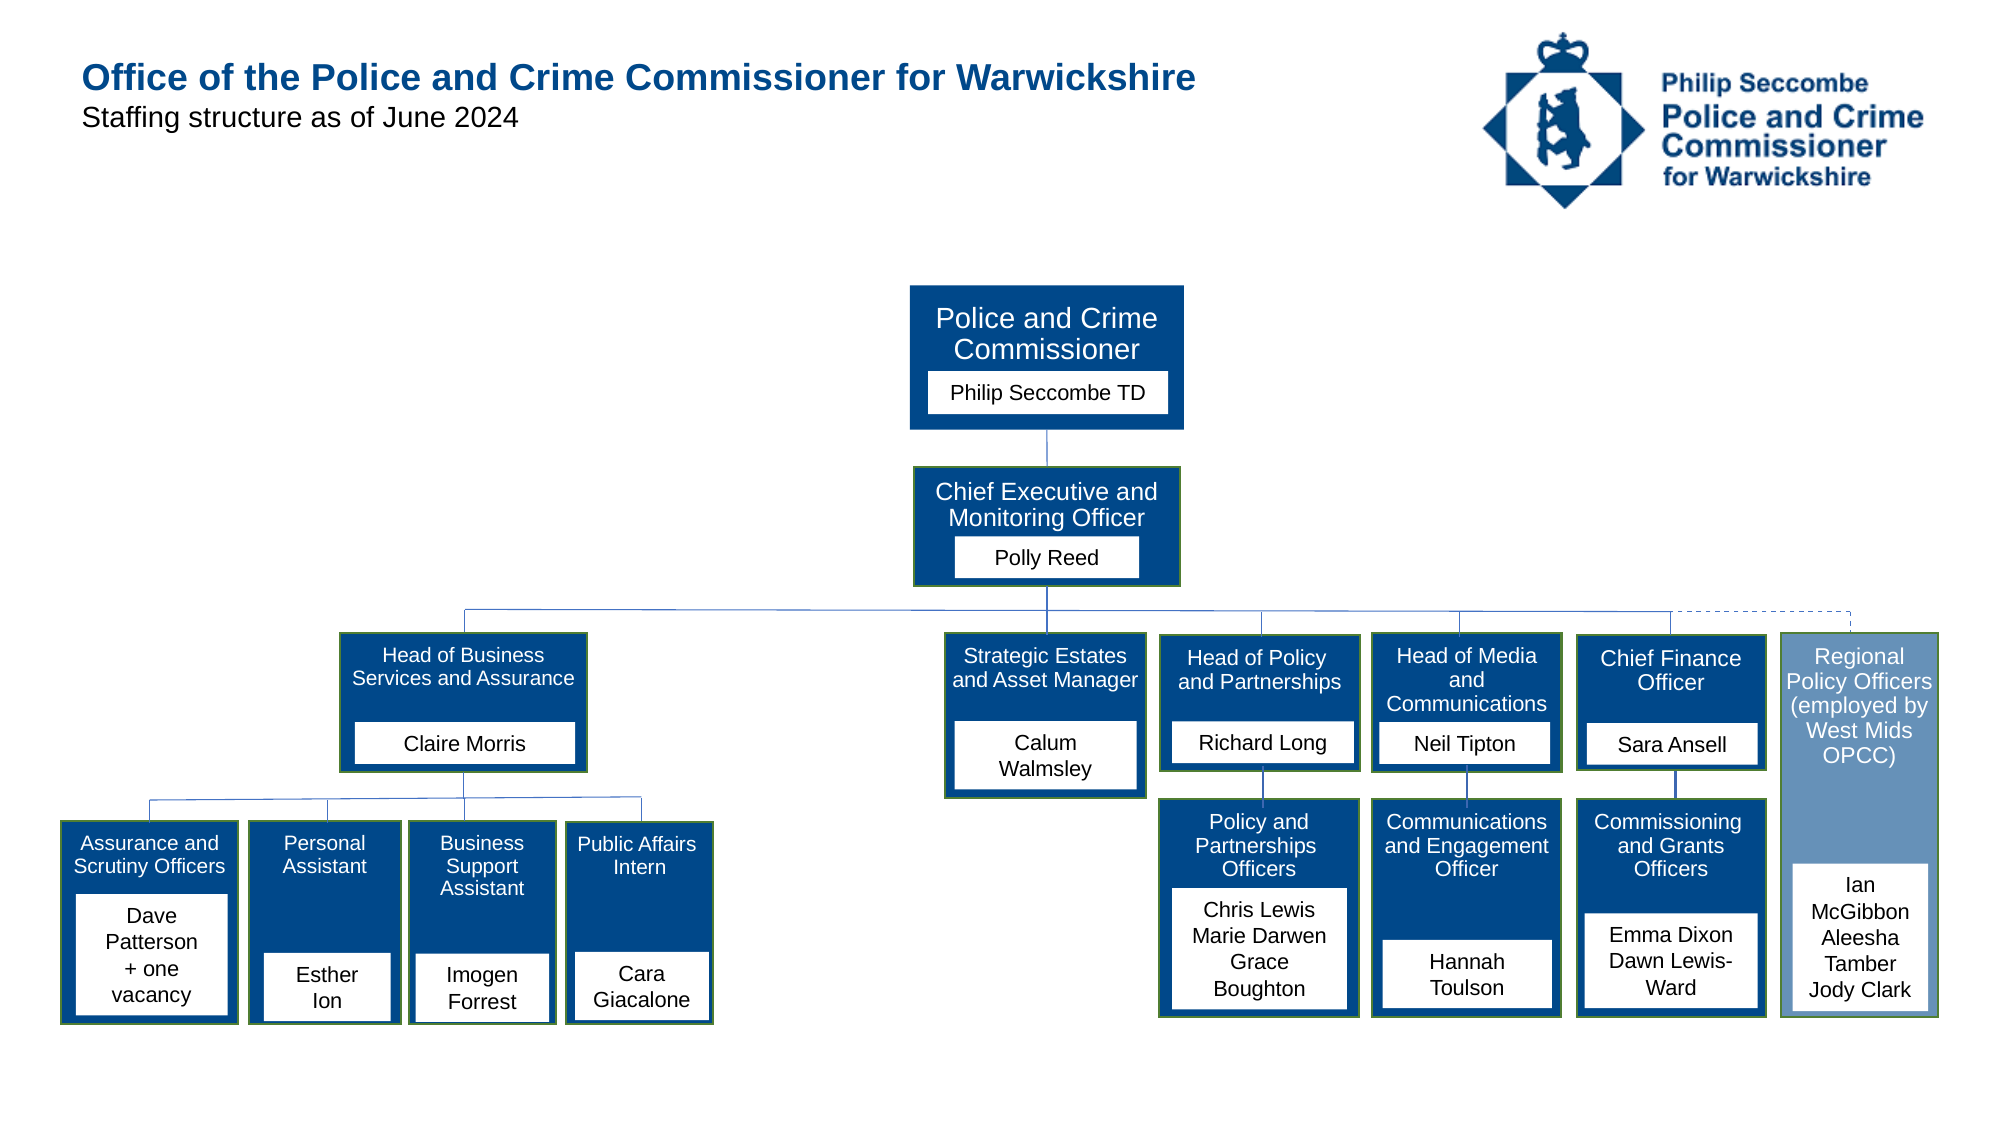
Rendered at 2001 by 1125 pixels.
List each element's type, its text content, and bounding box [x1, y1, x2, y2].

text_box Chief Finance Officer [1576, 634, 1766, 771]
text_box Personal Assistant [248, 821, 402, 1025]
text_box Office of the Police and Crime Commissioner for Warwickshire Staffing structure as of June 2024 [66, 45, 1444, 142]
text_box Polly Reed [954, 536, 1140, 579]
text_box Communications and Engagement Officer [1372, 798, 1562, 1018]
text_box Head of Business Services and Assurance [339, 633, 588, 773]
text_box Head of Media and Communications [1372, 633, 1562, 773]
text_box Regional Policy Officers (employed by West Mids OPCC) [1780, 633, 1939, 1018]
text_box Chris Lewis Marie Darwen Grace Boughton [1172, 888, 1347, 1010]
text_box Philip Seccombe TD [928, 371, 1169, 415]
picture [1470, 20, 1939, 221]
text_box Assurance and Scrutiny Officers [61, 821, 238, 1025]
text_box Esther Ion [263, 952, 391, 1022]
text_box Business Support Assistant [408, 821, 556, 1025]
text_box Neil Tipton [1379, 722, 1551, 764]
text_box Ian McGibbon Aleesha Tamber Jody Clark [1792, 863, 1929, 1012]
text_box Calum Walmsley [954, 721, 1137, 790]
text_box Strategic Estates and Asset Manager [945, 633, 1147, 799]
text_box Sara Ansell [1586, 723, 1758, 765]
text_box Commissioning and Grants Officers [1576, 798, 1766, 1018]
text_box Dave Patterson + one vacancy [75, 894, 228, 1016]
text_box Chief Executive and Monitoring Officer [913, 466, 1181, 587]
text_box Richard Long [1172, 721, 1354, 764]
text_box Hannah Toulson [1382, 939, 1552, 1009]
text_box Policy and Partnerships Officers [1159, 798, 1360, 1018]
text_box Imogen Forrest [415, 953, 550, 1022]
text_box Police and Crime Commissioner [909, 285, 1184, 430]
text_box Emma Dixon Dawn Lewis-Ward [1584, 913, 1758, 1009]
text_box Claire Morris [354, 722, 576, 764]
text_box Head of Policy and Partnerships [1159, 634, 1361, 771]
text_box Public Affairs Intern [566, 822, 714, 1025]
text_box Cara Giacalone [575, 951, 709, 1021]
